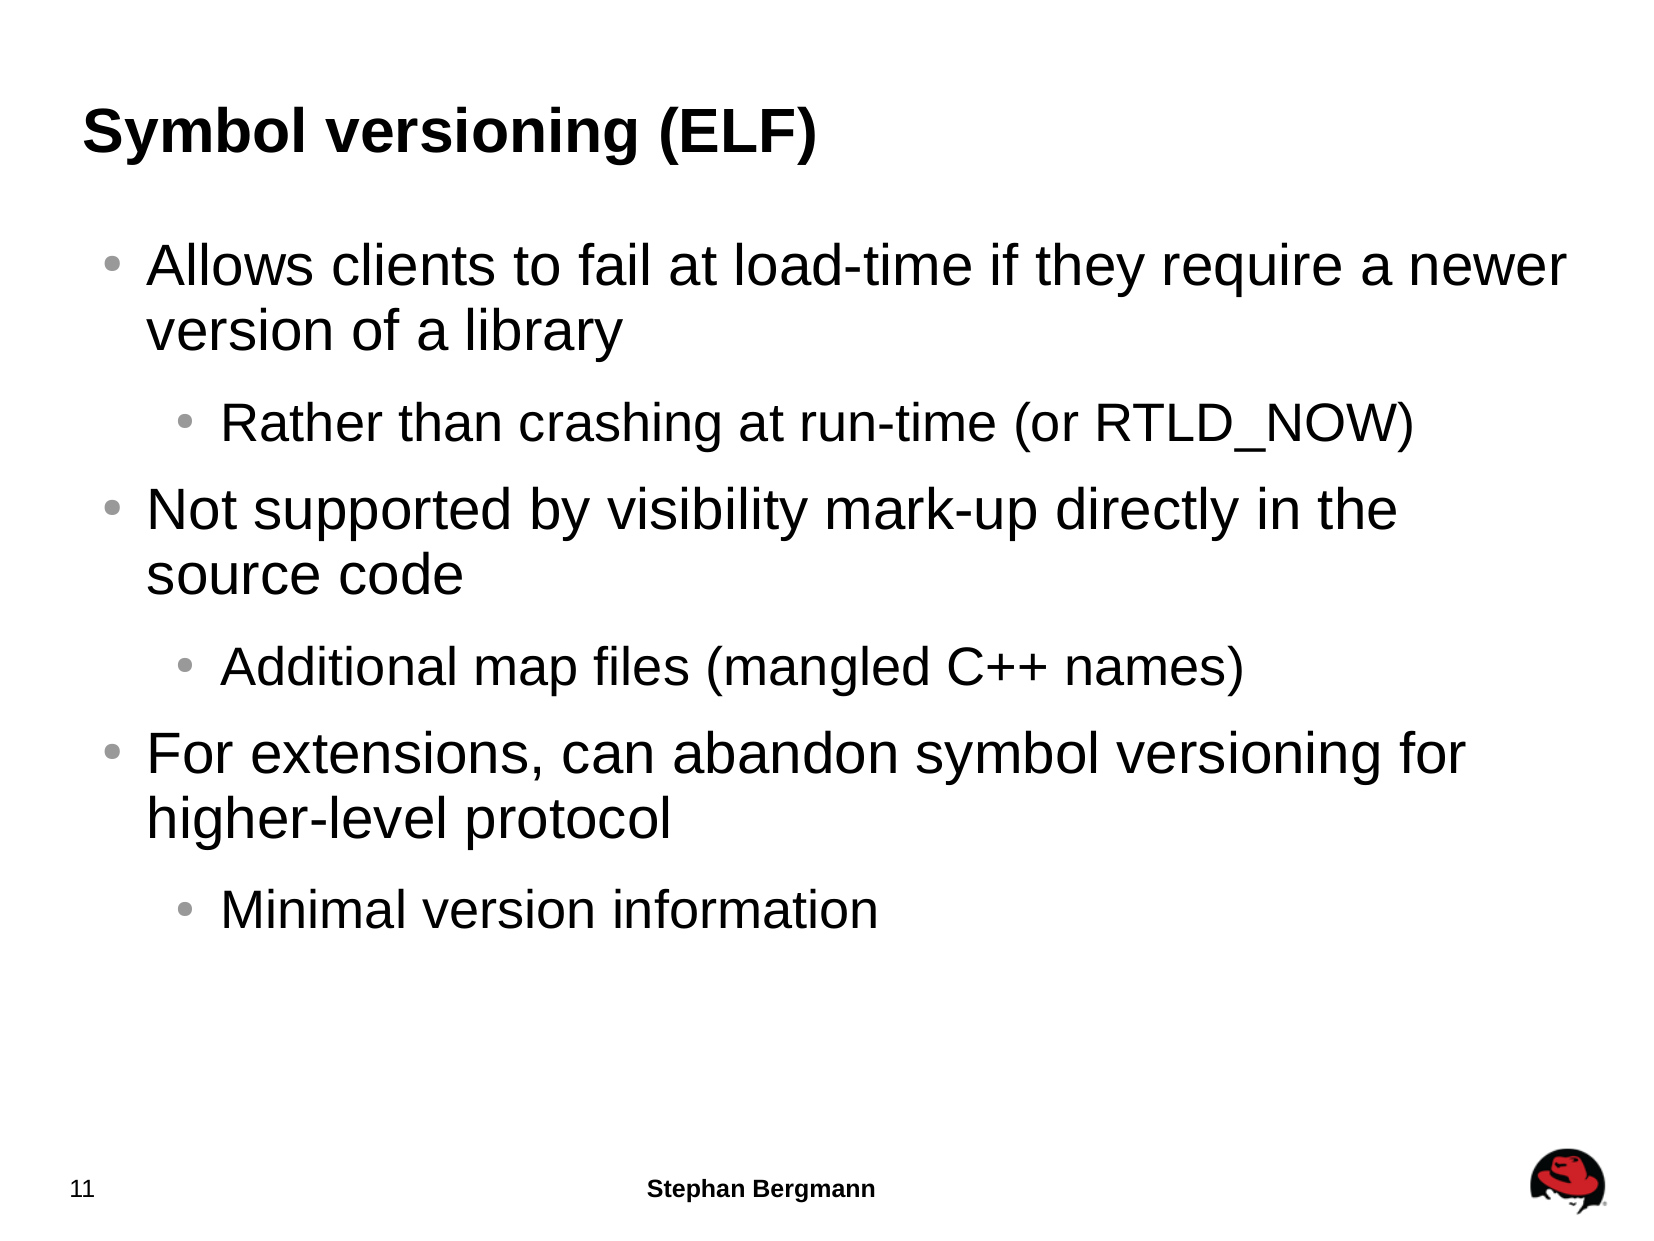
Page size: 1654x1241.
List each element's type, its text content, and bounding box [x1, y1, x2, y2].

picture [1529, 1146, 1613, 1224]
list Allows clients to fail at load-time if they require a newer version of a library Rather than crashing at run-time (or RTLD_NOW) Not supported by visibility mark-up directly in the source code Additional map files (mangled C++ names) For extensions, can abandon symbol versioning for higher-level protocol Minimal version information [86, 232, 1576, 1027]
title Symbol versioning (ELF) [82, 37, 1571, 226]
